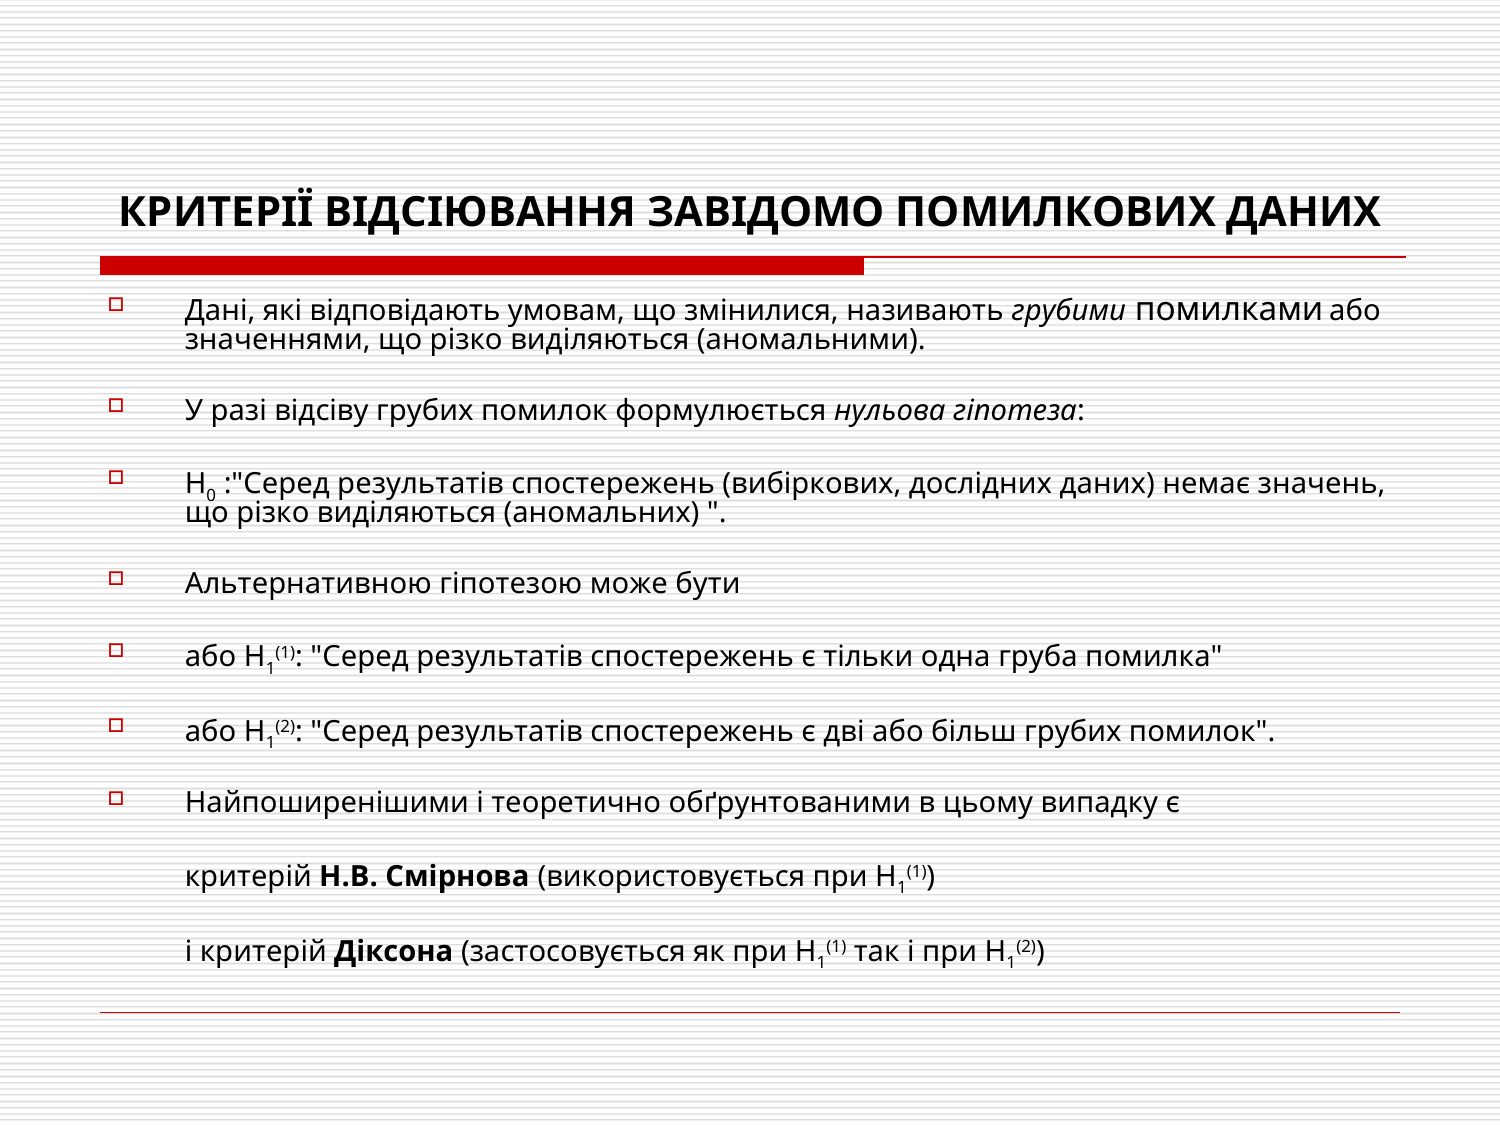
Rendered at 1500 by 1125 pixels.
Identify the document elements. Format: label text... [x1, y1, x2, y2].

list Дані, які відповідають умовам, що змінилися, називають грубими помилками або значеннями, що різко виділяються (аномальними). У разі відсіву грубих помилок формулюється нульова гіпотеза: Н0 :"Серед результатів спостережень (вибіркових, дослідних даних) немає значень, що різко виділяються (аномальних) ". Альтернативною гіпотезою може бути або Н1(1): "Серед результатів спостережень є тільки одна груба помилка" або Н1(2): "Серед результатів спостережень є дві або більш грубих помилок". Найпоширенішими і теоретично обґрунтованими в цьому випадку є критерій Н.В. Смірнова (використовується при Н1(1)) і критерій Діксона (застосовується як при Н1(1) так і при Н1(2)) [92, 287, 1406, 988]
title КРИТЕРІЇ ВІДСІЮВАННЯ ЗАВІДОМО ПОМИЛКОВИХ ДАНИХ [94, 49, 1407, 250]
picture [0, 0, 1500, 1125]
